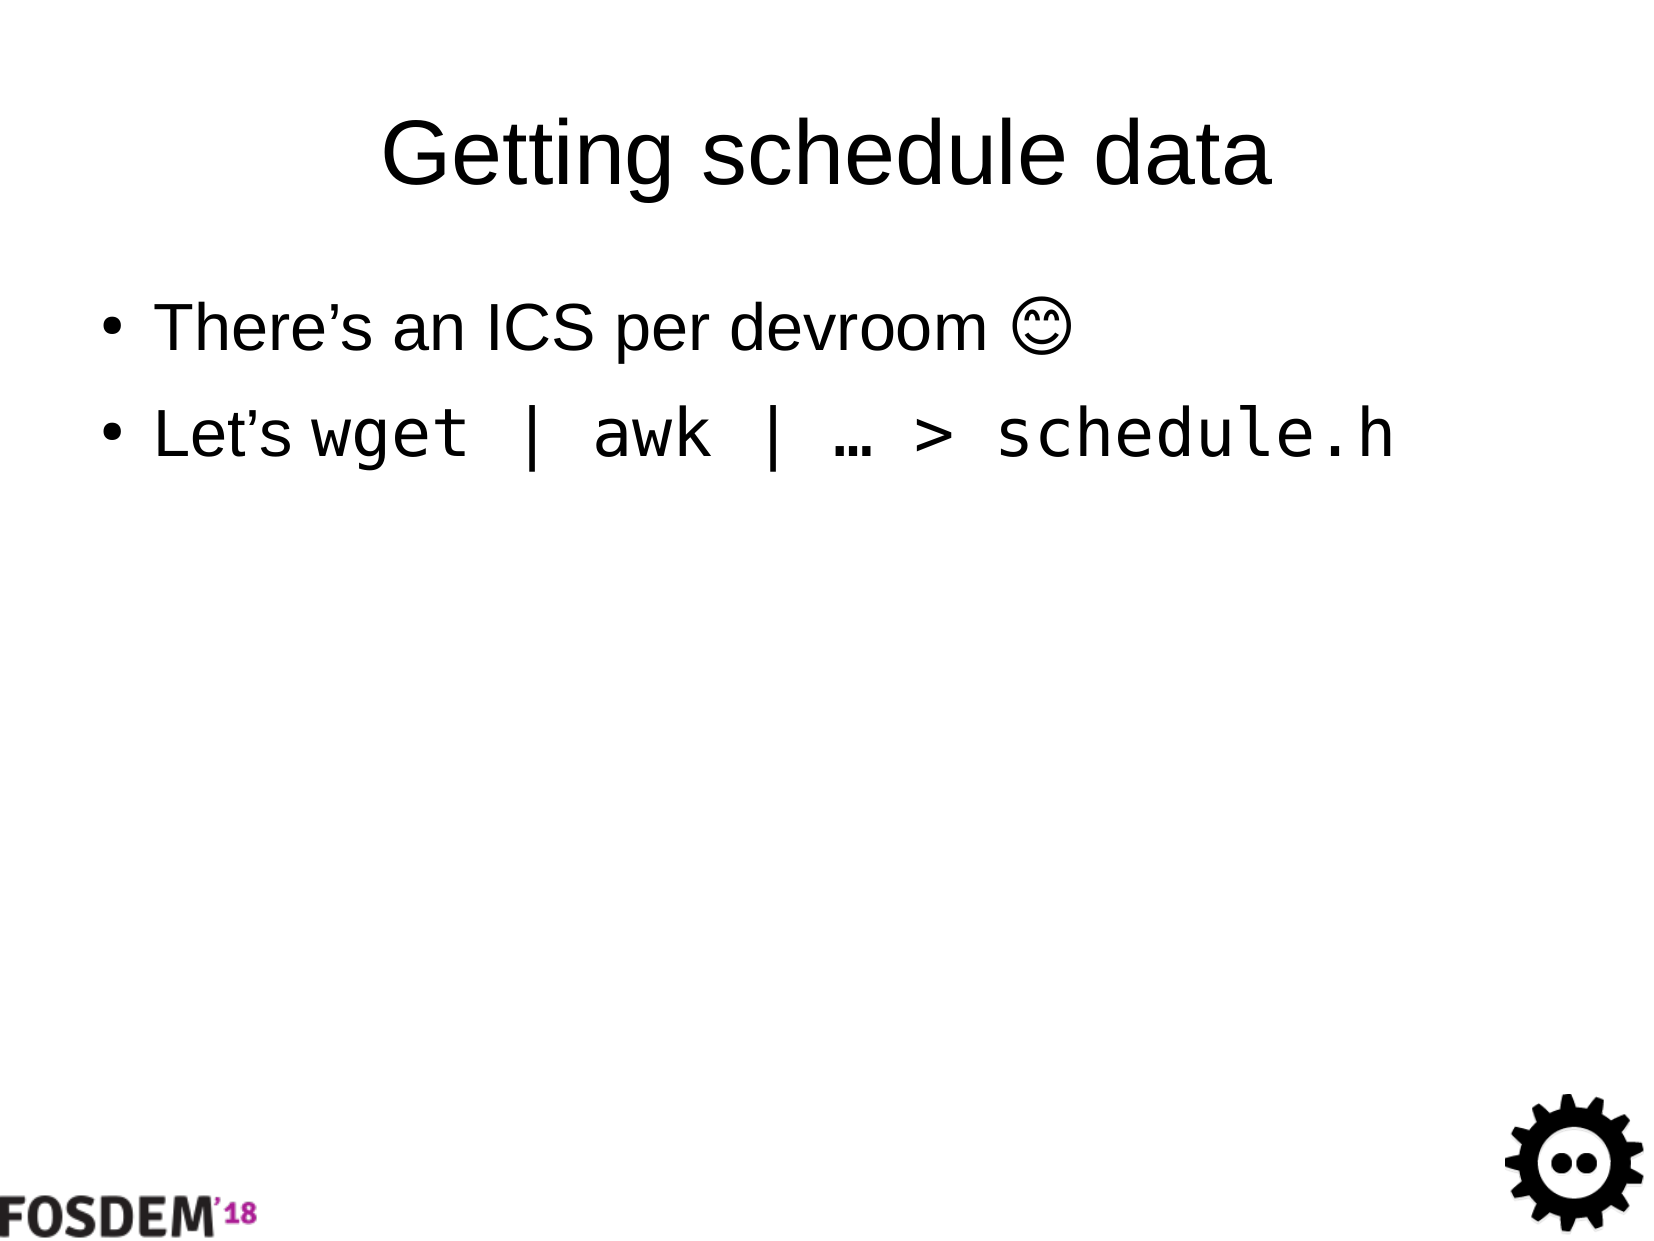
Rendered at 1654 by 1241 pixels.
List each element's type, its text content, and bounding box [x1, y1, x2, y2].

list There’s an ICS per devroom 😊 Let’s wget | awk | … > schedule.h [82, 290, 1571, 1010]
title Getting schedule data [82, 49, 1571, 257]
picture [1505, 1094, 1648, 1235]
picture [0, 1191, 266, 1241]
